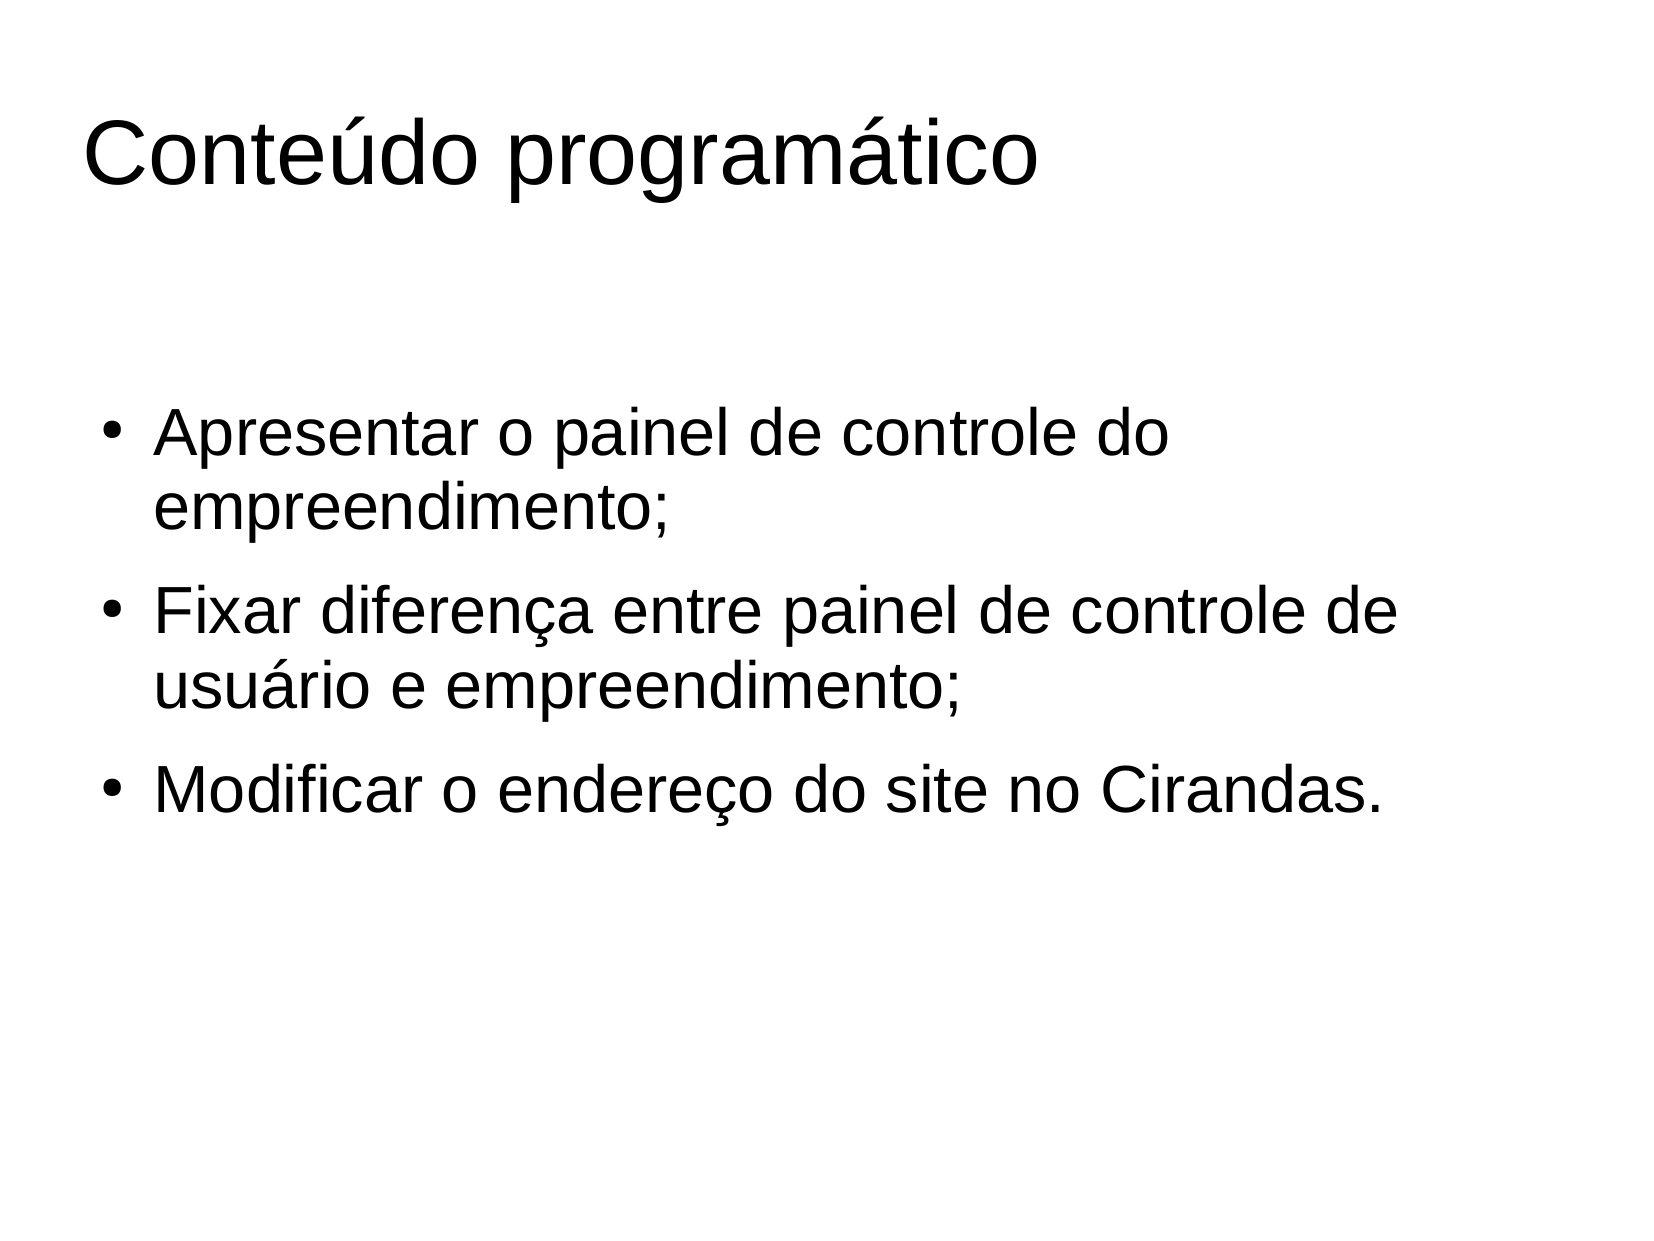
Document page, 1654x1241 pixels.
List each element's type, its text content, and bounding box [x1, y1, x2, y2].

title Conteúdo programático [82, 49, 1571, 257]
list Apresentar o painel de controle do empreendimento; Fixar diferença entre painel de controle de usuário e empreendimento; Modificar o endereço do site no Cirandas. [82, 290, 1571, 1109]
